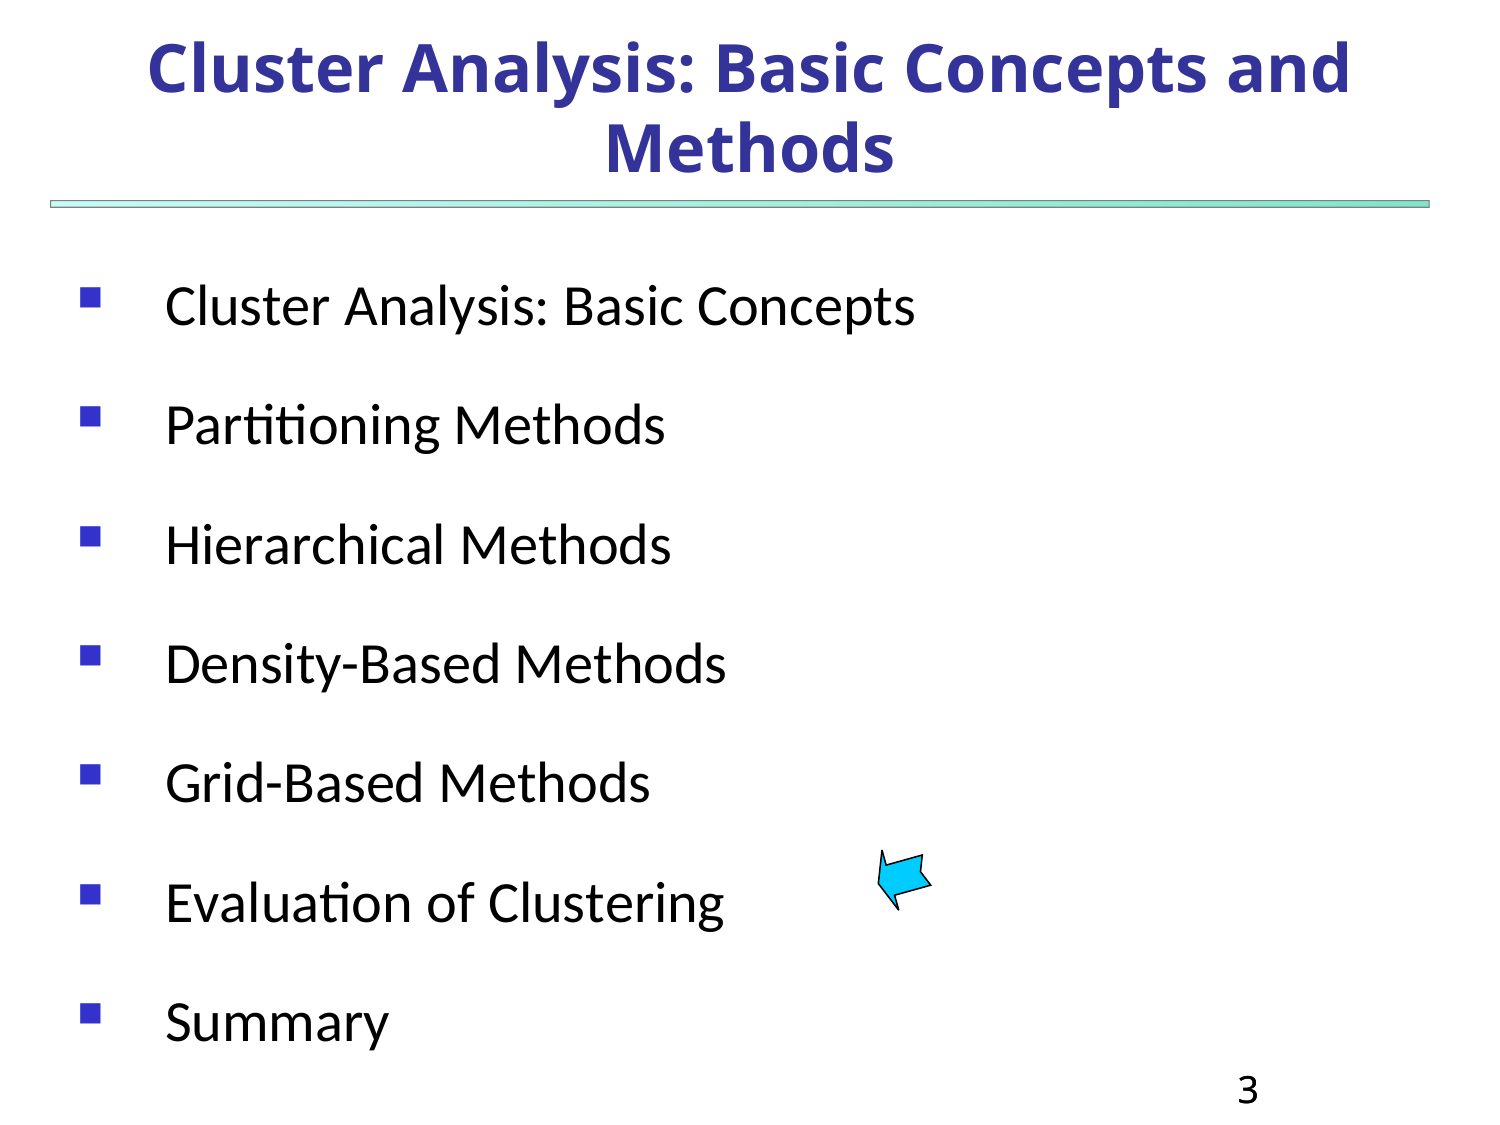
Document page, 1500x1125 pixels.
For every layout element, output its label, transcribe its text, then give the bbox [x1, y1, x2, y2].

text_box [878, 849, 931, 911]
list Cluster Analysis: Basic Concepts Partitioning Methods Hierarchical Methods Density-Based Methods Grid-Based Methods Evaluation of Clustering Summary [62, 224, 1412, 1075]
title Cluster Analysis: Basic Concepts and Methods [0, 18, 1500, 194]
text_box <number> [1187, 1062, 1500, 1125]
